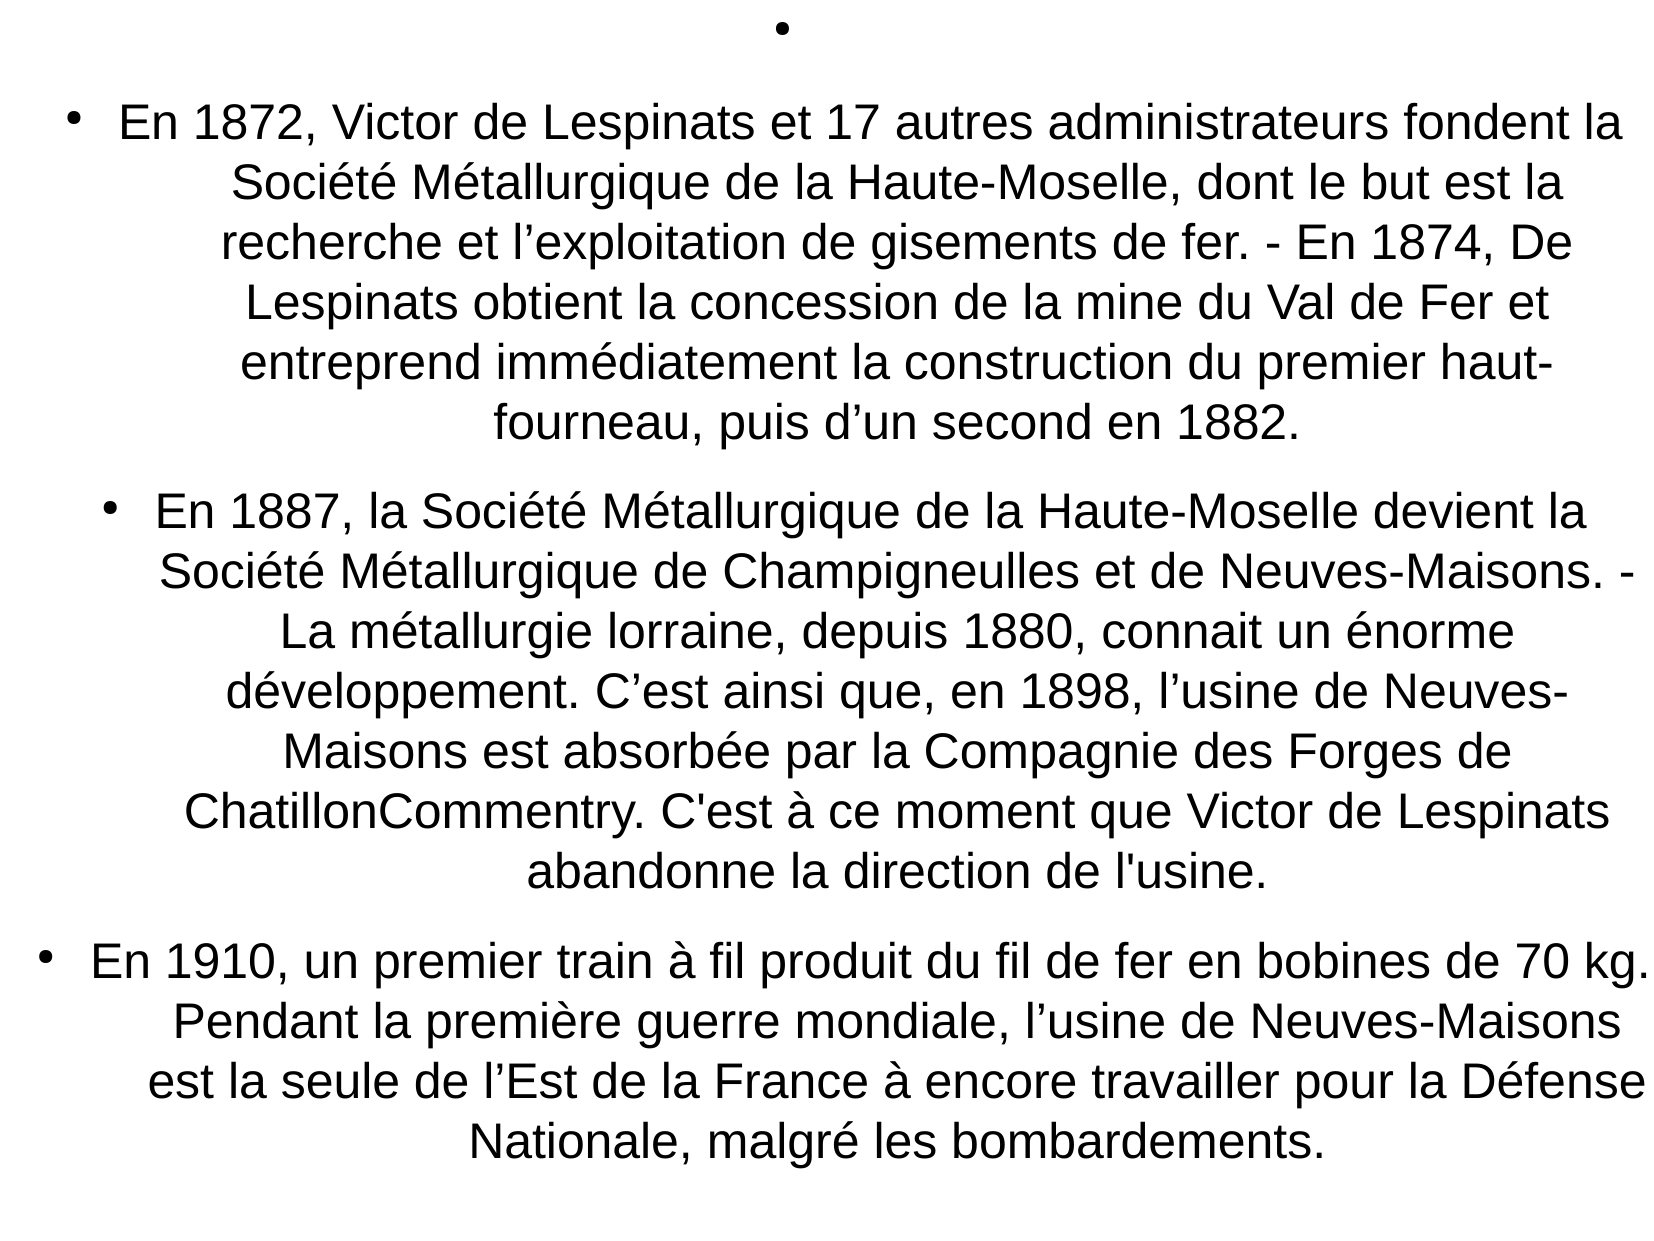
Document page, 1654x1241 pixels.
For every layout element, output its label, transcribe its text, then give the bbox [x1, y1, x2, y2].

list En 1872, Victor de Lespinats et 17 autres administrateurs fondent la Société Métallurgique de la Haute-Moselle, dont le but est la recherche et l’exploitation de gisements de fer. - En 1874, De Lespinats obtient la concession de la mine du Val de Fer et entreprend immédiatement la construction du premier haut-fourneau, puis d’un second en 1882. En 1887, la Société Métallurgique de la Haute-Moselle devient la Société Métallurgique de Champigneulles et de Neuves-Maisons. - La métallurgie lorraine, depuis 1880, connait un énorme développement. C’est ainsi que, en 1898, l’usine de Neuves-Maisons est absorbée par la Compagnie des Forges de ChatillonCommentry. C'est à ce moment que Victor de Lespinats abandonne la direction de l'usine. En 1910, un premier train à fil produit du fil de fer en bobines de 70 kg. Pendant la première guerre mondiale, l’usine de Neuves-Maisons est la seule de l’Est de la France à encore travailler pour la Défense Nationale, malgré les bombardements. [0, 0, 1654, 1241]
